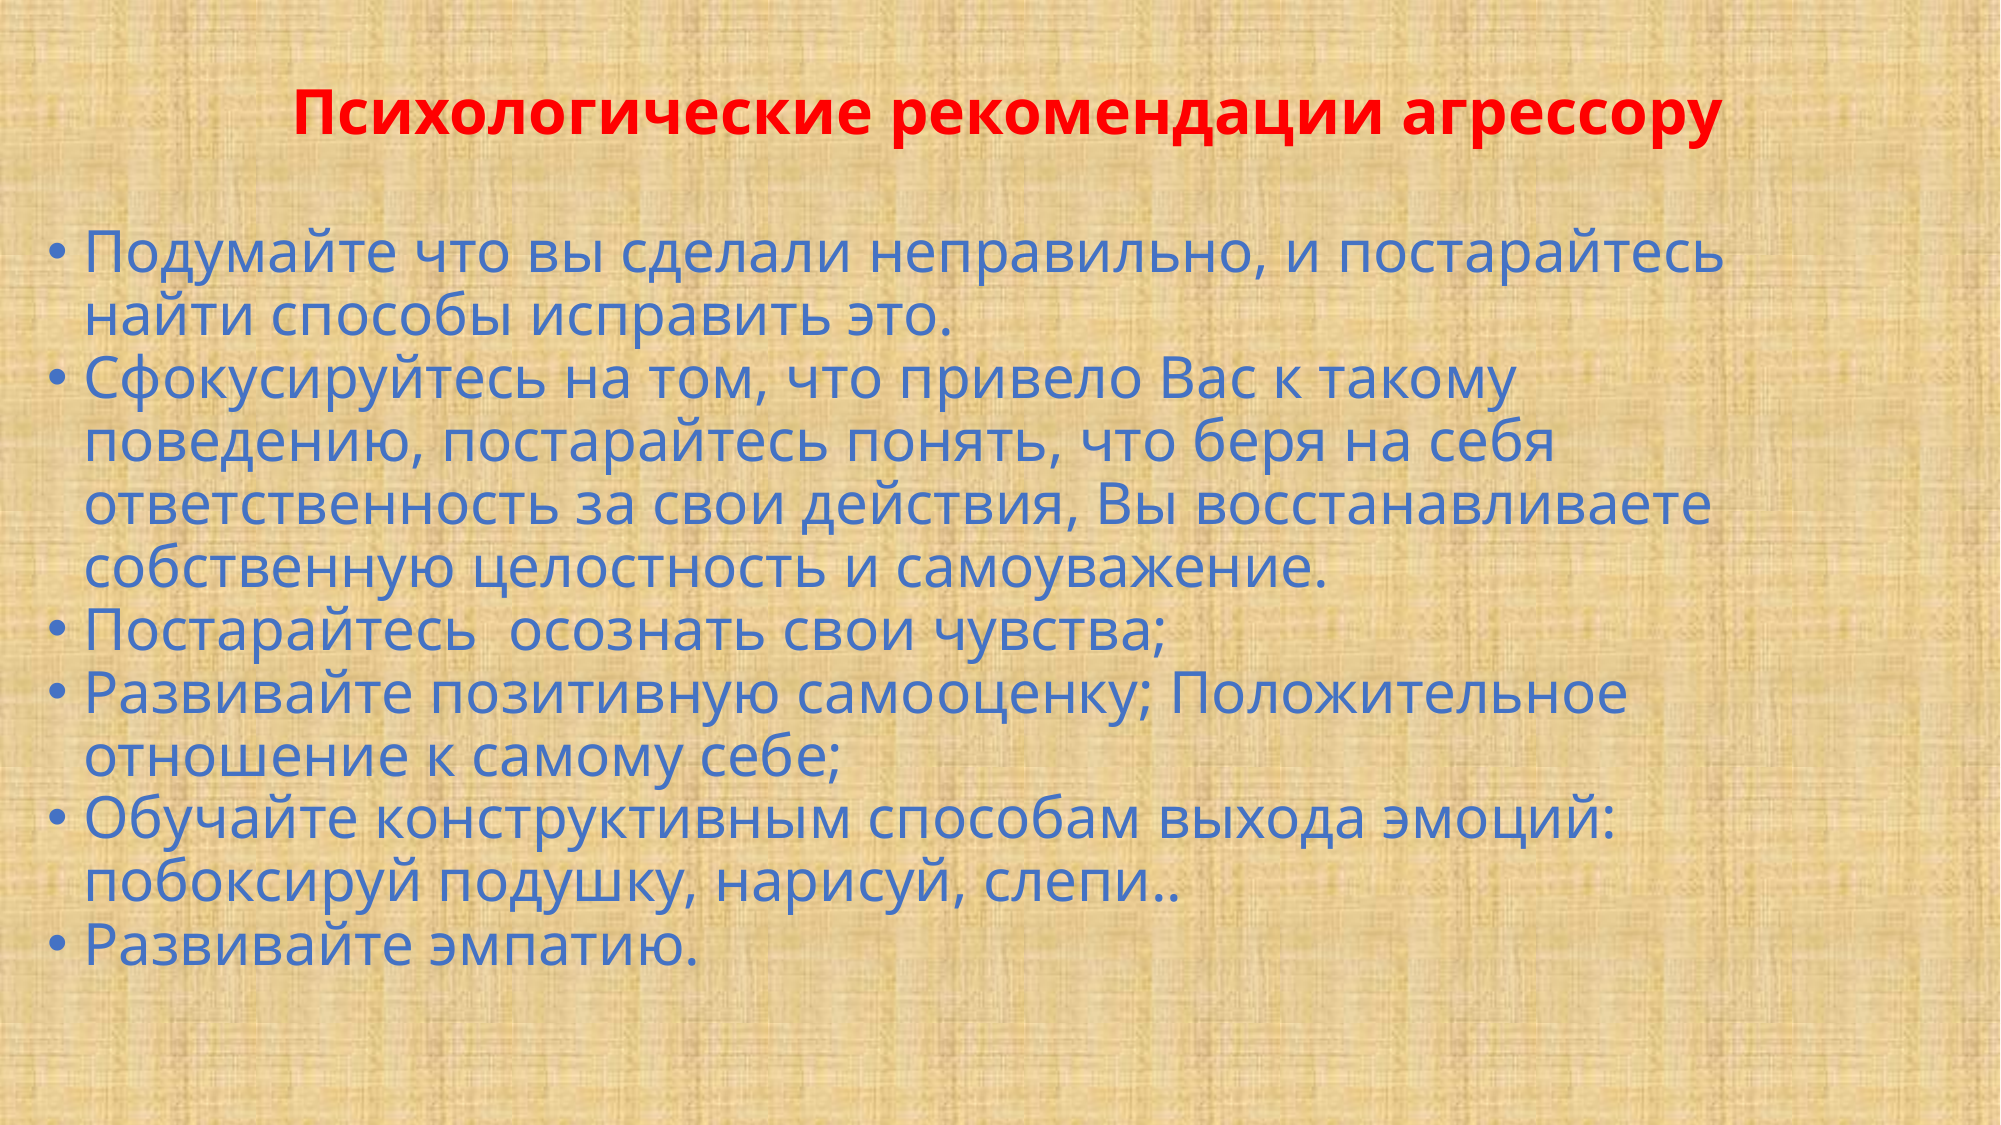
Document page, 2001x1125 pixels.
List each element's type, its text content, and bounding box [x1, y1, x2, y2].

picture [0, 0, 2001, 1125]
text_box Психологические рекомендации агрессору Подумайте что вы сделали неправильно, и постарайтесь найти способы исправить это. Сфокусируйтесь на том, что привело Вас к такому поведению, постарайтесь понять, что беря на себя ответственность за свои действия, Вы восстанавливаете собственную целостность и самоуважение. Постарайтесь осознать свои чувства; Развивайте позитивную самооценку; Положительное отношение к самому себе; Обучайте конструктивным способам выхода эмоций: побоксируй подушку, нарисуй, слепи.. Развивайте эмпатию. [32, 64, 1870, 1103]
